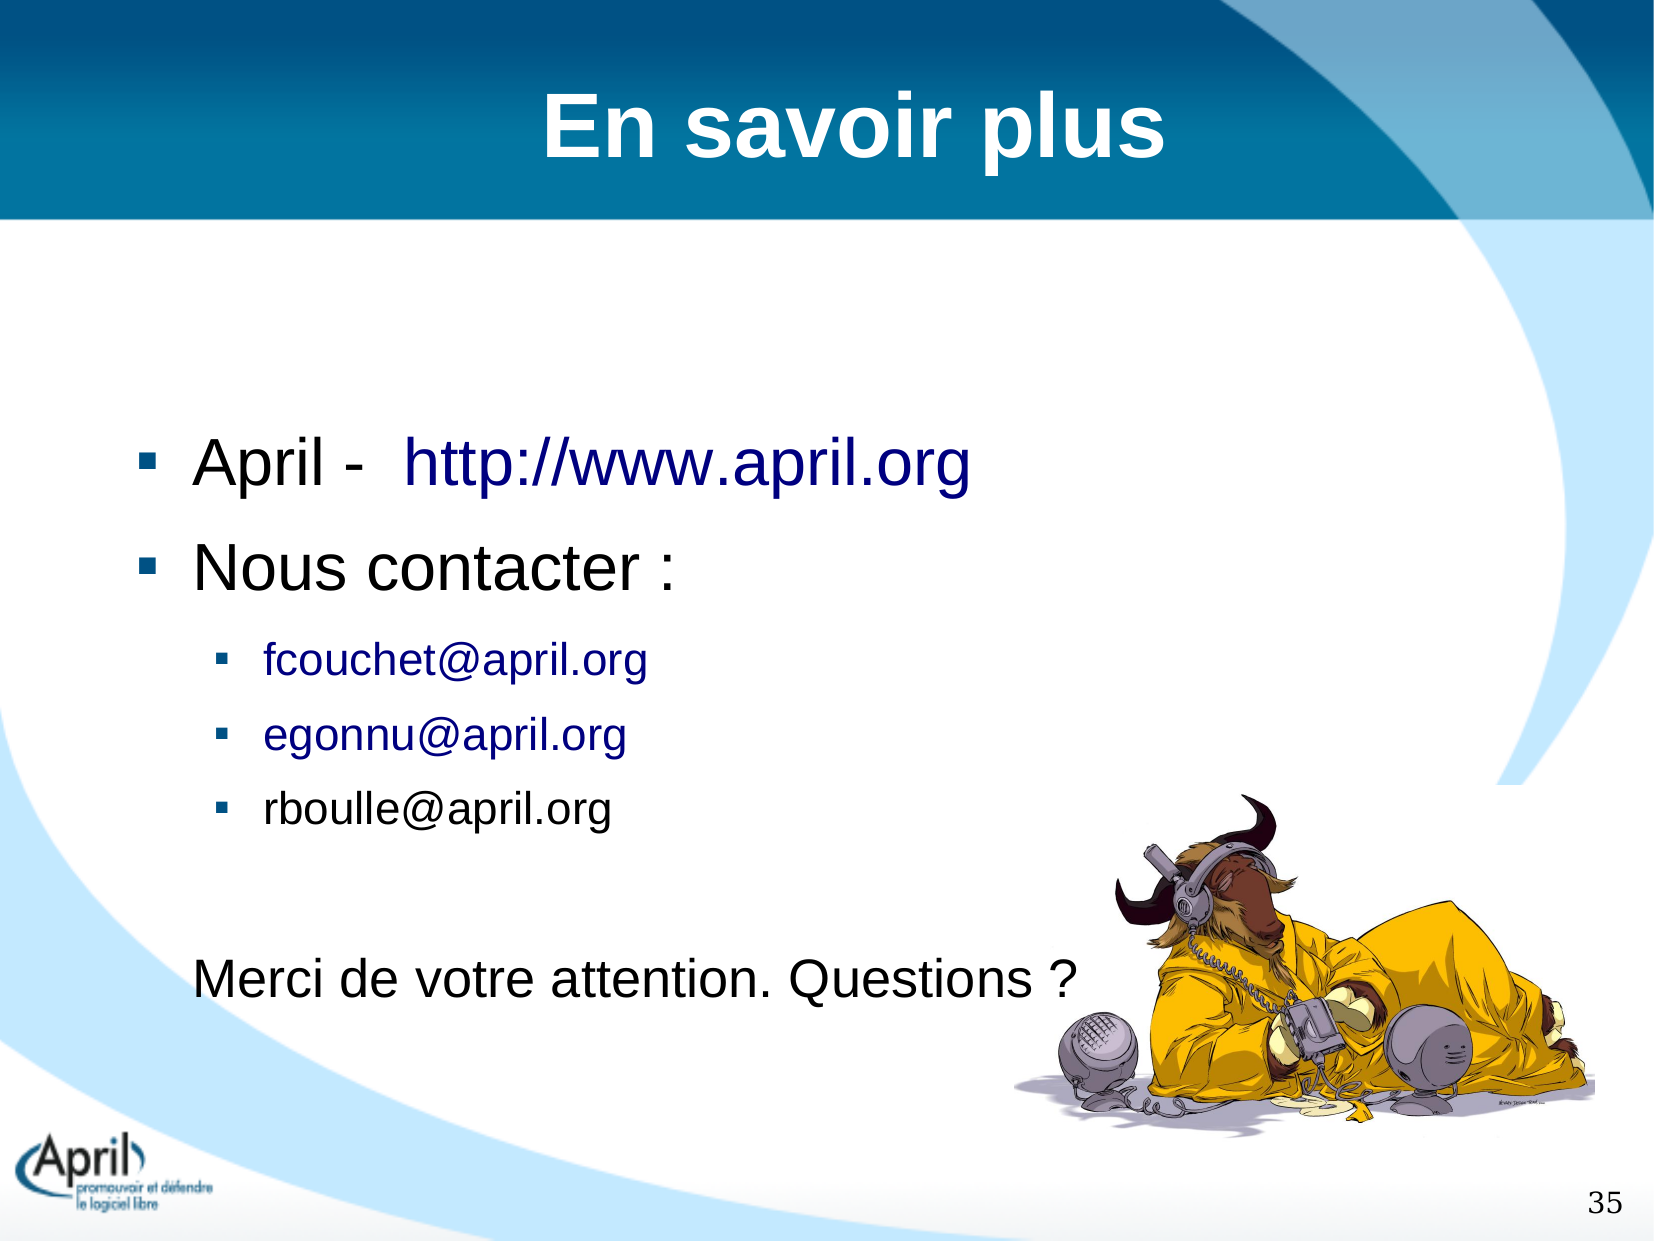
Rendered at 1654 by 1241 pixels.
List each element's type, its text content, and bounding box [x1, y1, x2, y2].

title En savoir plus [118, 22, 1531, 230]
picture [0, 0, 1654, 1241]
list April - http://www.april.org Nous contacter : fcouchet@april.org egonnu@april.org rboulle@april.org Merci de votre attention. Questions ? [121, 321, 1534, 1241]
